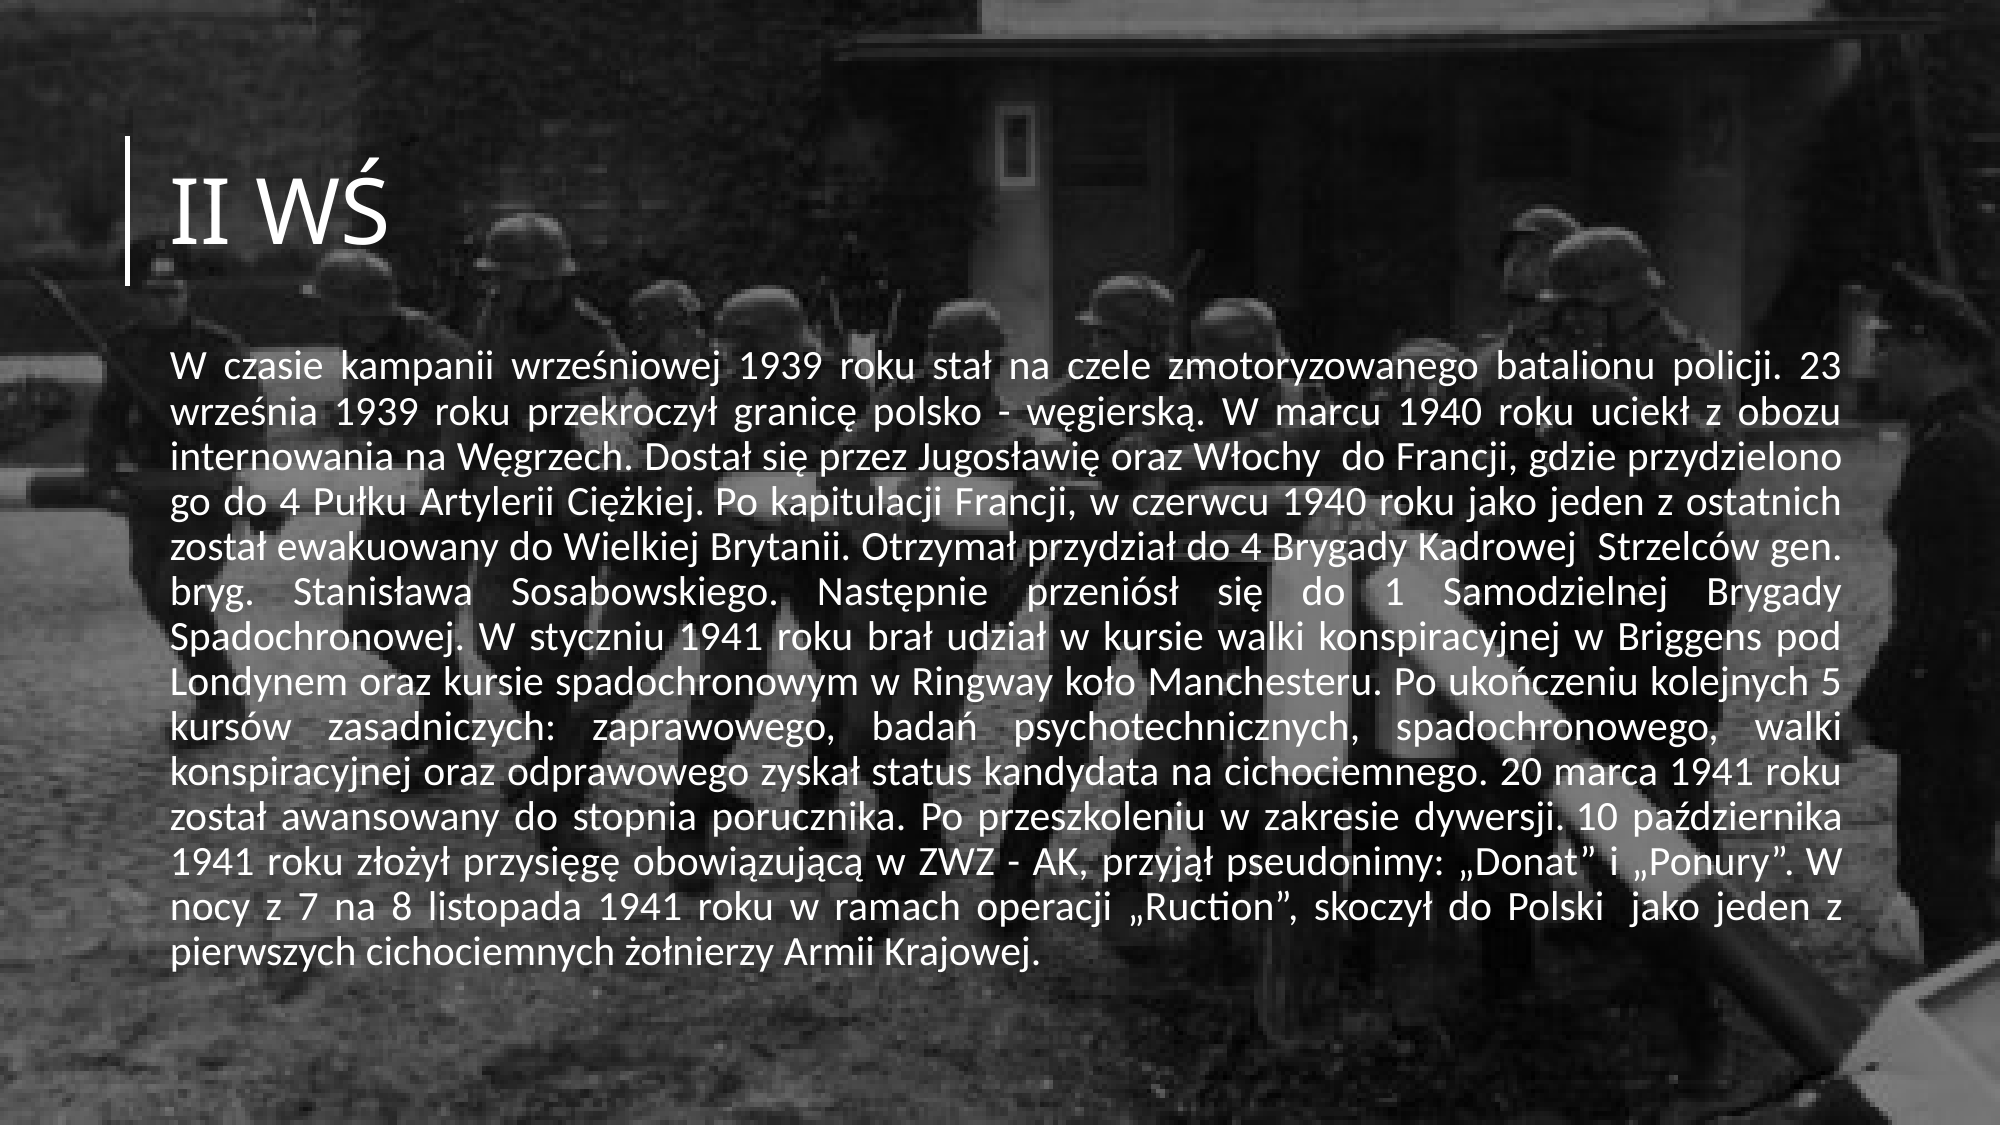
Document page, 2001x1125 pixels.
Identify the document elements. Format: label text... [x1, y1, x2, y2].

text_box [125, 136, 130, 286]
list W czasie kampanii wrześniowej 1939 roku stał na czele zmotoryzowanego batalionu policji. 23 września 1939 roku przekroczył granicę polsko - węgierską. W marcu 1940 roku uciekł z obozu internowania na Węgrzech. Dostał się przez Jugosławię oraz Włochy do Francji, gdzie przydzielono go do 4 Pułku Artylerii Ciężkiej. Po kapitulacji Francji, w czerwcu 1940 roku jako jeden z ostatnich został ewakuowany do Wielkiej Brytanii. Otrzymał przydział do 4 Brygady Kadrowej Strzelców gen. bryg. Stanisława Sosabowskiego. Następnie przeniósł się do 1 Samodzielnej Brygady Spadochronowej. W styczniu 1941 roku brał udział w kursie walki konspiracyjnej w Briggens pod Londynem oraz kursie spadochronowym w Ringway koło Manchesteru. Po ukończeniu kolejnych 5 kursów zasadniczych: zaprawowego, badań psychotechnicznych, spadochronowego, walki konspiracyjnej oraz odprawowego zyskał status kandydata na cichociemnego. 20 marca 1941 roku został awansowany do stopnia porucznika. Po przeszkoleniu w zakresie dywersji. 10 października 1941 roku złożył przysięgę obowiązującą w ZWZ - AK, przyjął pseudonimy: „Donat” i „Ponury”. W nocy z 7 na 8 listopada 1941 roku w ramach operacji „Ruction”, skoczył do Polski jako jeden z pierwszych cichociemnych żołnierzy Armii Krajowej. [154, 336, 1863, 1014]
picture [0, 0, 2000, 1125]
title II WŚ [154, 116, 1863, 313]
